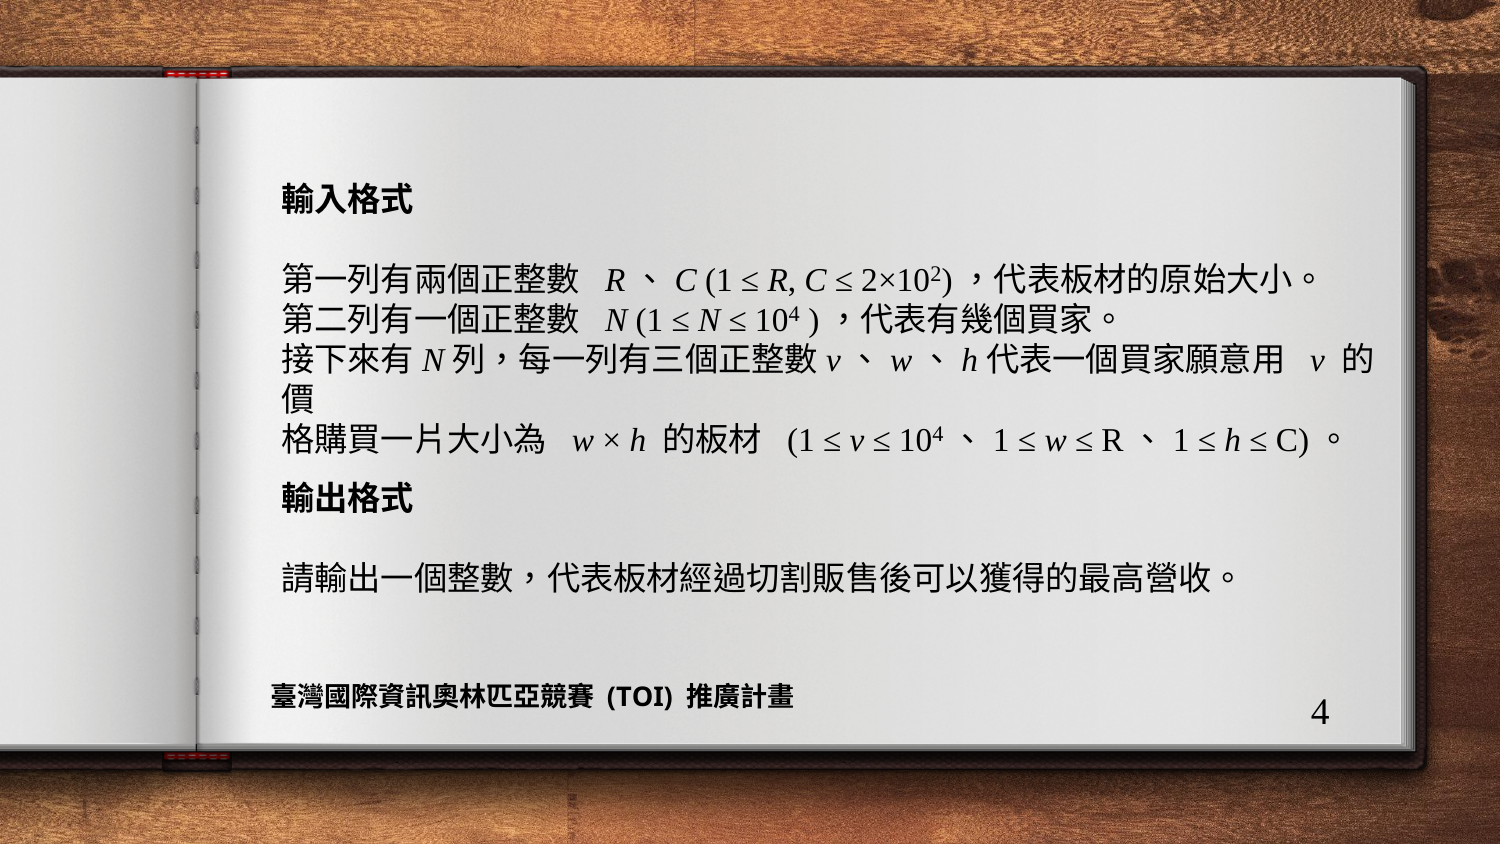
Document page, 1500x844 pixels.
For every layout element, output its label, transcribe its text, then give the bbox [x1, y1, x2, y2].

text_box [1295, 672, 1386, 737]
text_box 輸入格式 第一列有兩個正整數 R、C (1 ≤ R, C ≤ 2×102)，代表板材的原始大小。 第二列有一個正整數 N (1 ≤ N ≤ 104 )，代表有幾個買家。 接下來有N列，每一列有三個正整數v、w、h代表一個買家願意用 v 的價 格購買一片大小為 w × h 的板材 (1 ≤ v ≤ 104、1 ≤ w ≤ R、1 ≤ h ≤ C)。 [266, 171, 1400, 465]
text_box 輸出格式 請輸出一個整數，代表板材經過切割販售後可以獲得的最高營收。 [266, 469, 1368, 604]
